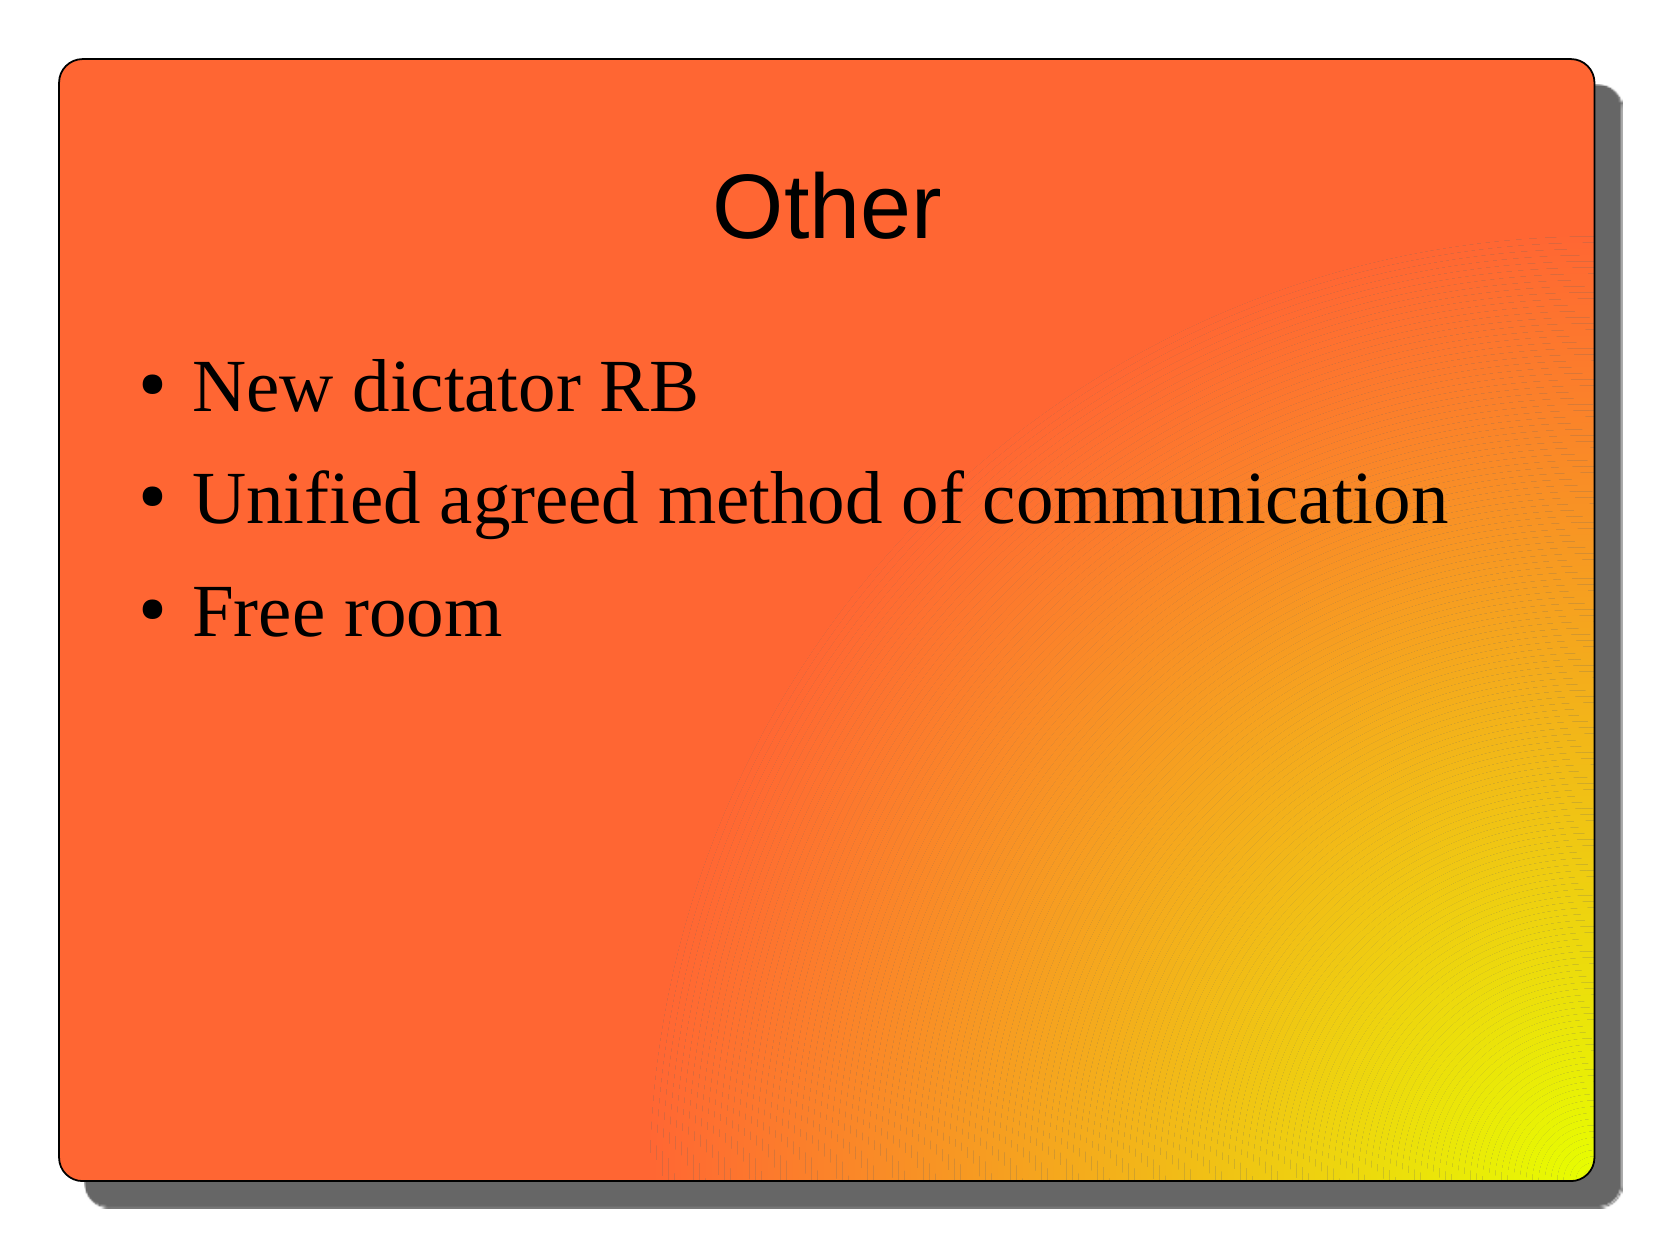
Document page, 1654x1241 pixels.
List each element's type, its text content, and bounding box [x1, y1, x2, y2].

list New dictator RB Unified agreed method of communication Free room [121, 344, 1534, 1112]
title Other [121, 110, 1534, 303]
